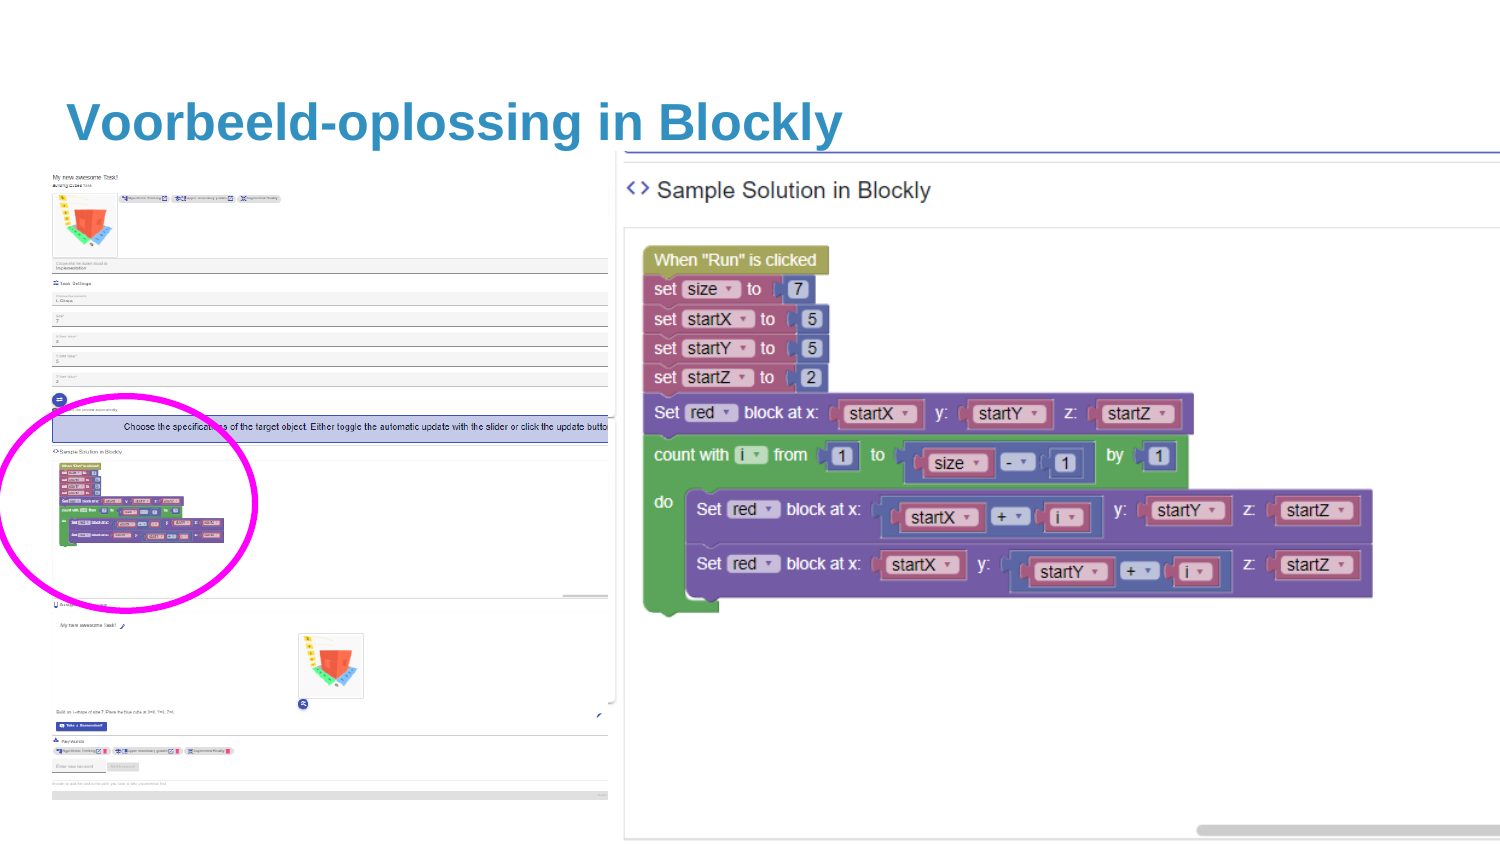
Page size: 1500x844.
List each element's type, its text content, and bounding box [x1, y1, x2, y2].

picture [51, 400, 251, 607]
picture [51, 151, 1500, 844]
title Voorbeeld-oplossing in Blockly [51, 72, 1449, 167]
